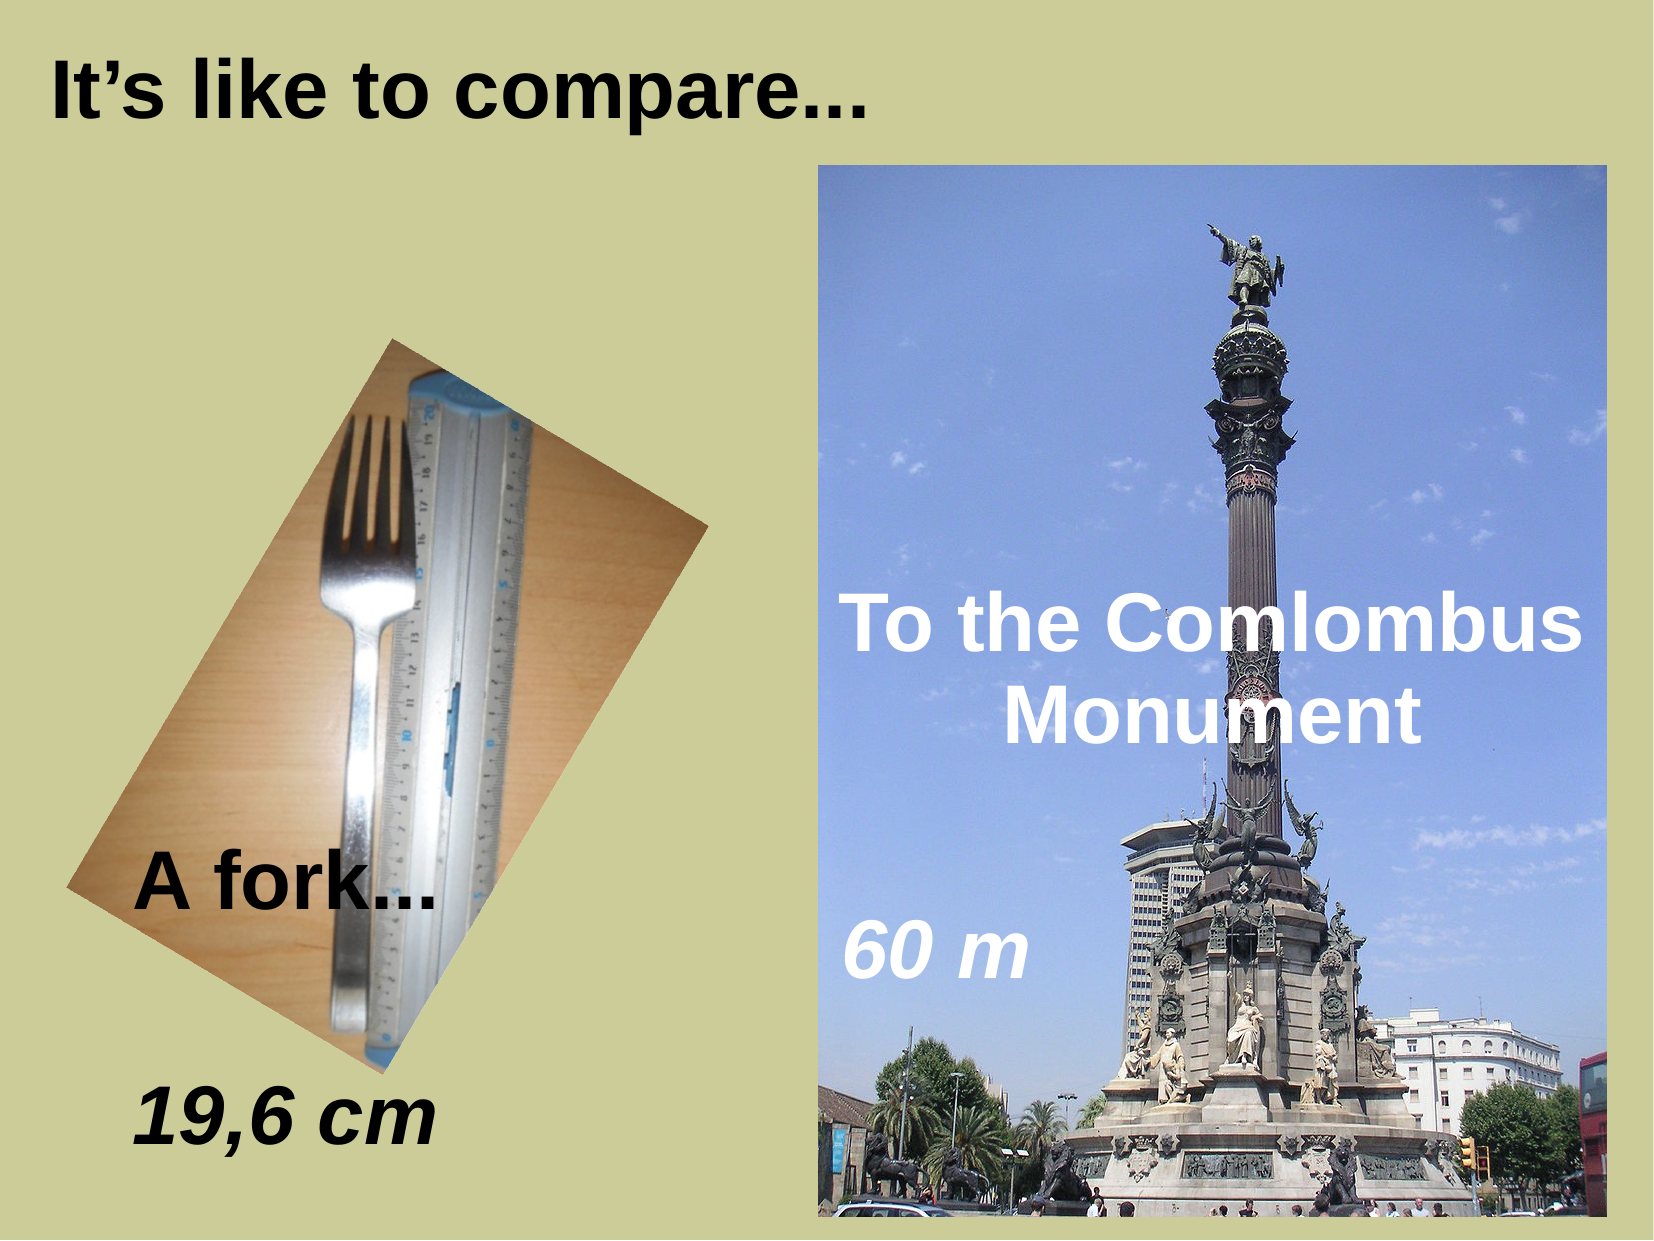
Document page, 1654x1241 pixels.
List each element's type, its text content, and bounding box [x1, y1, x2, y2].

picture [818, 863, 1607, 1217]
picture [184, 957, 453, 1061]
text_box 19,6 cm [118, 1061, 567, 1170]
text_box To the Comlombus Monument [818, 568, 1607, 863]
text_box It’s like to compare... [35, 35, 1016, 237]
picture [818, 165, 1607, 568]
text_box 60 m [826, 896, 1276, 1004]
text_box A fork... [118, 826, 579, 957]
picture [65, 337, 709, 918]
